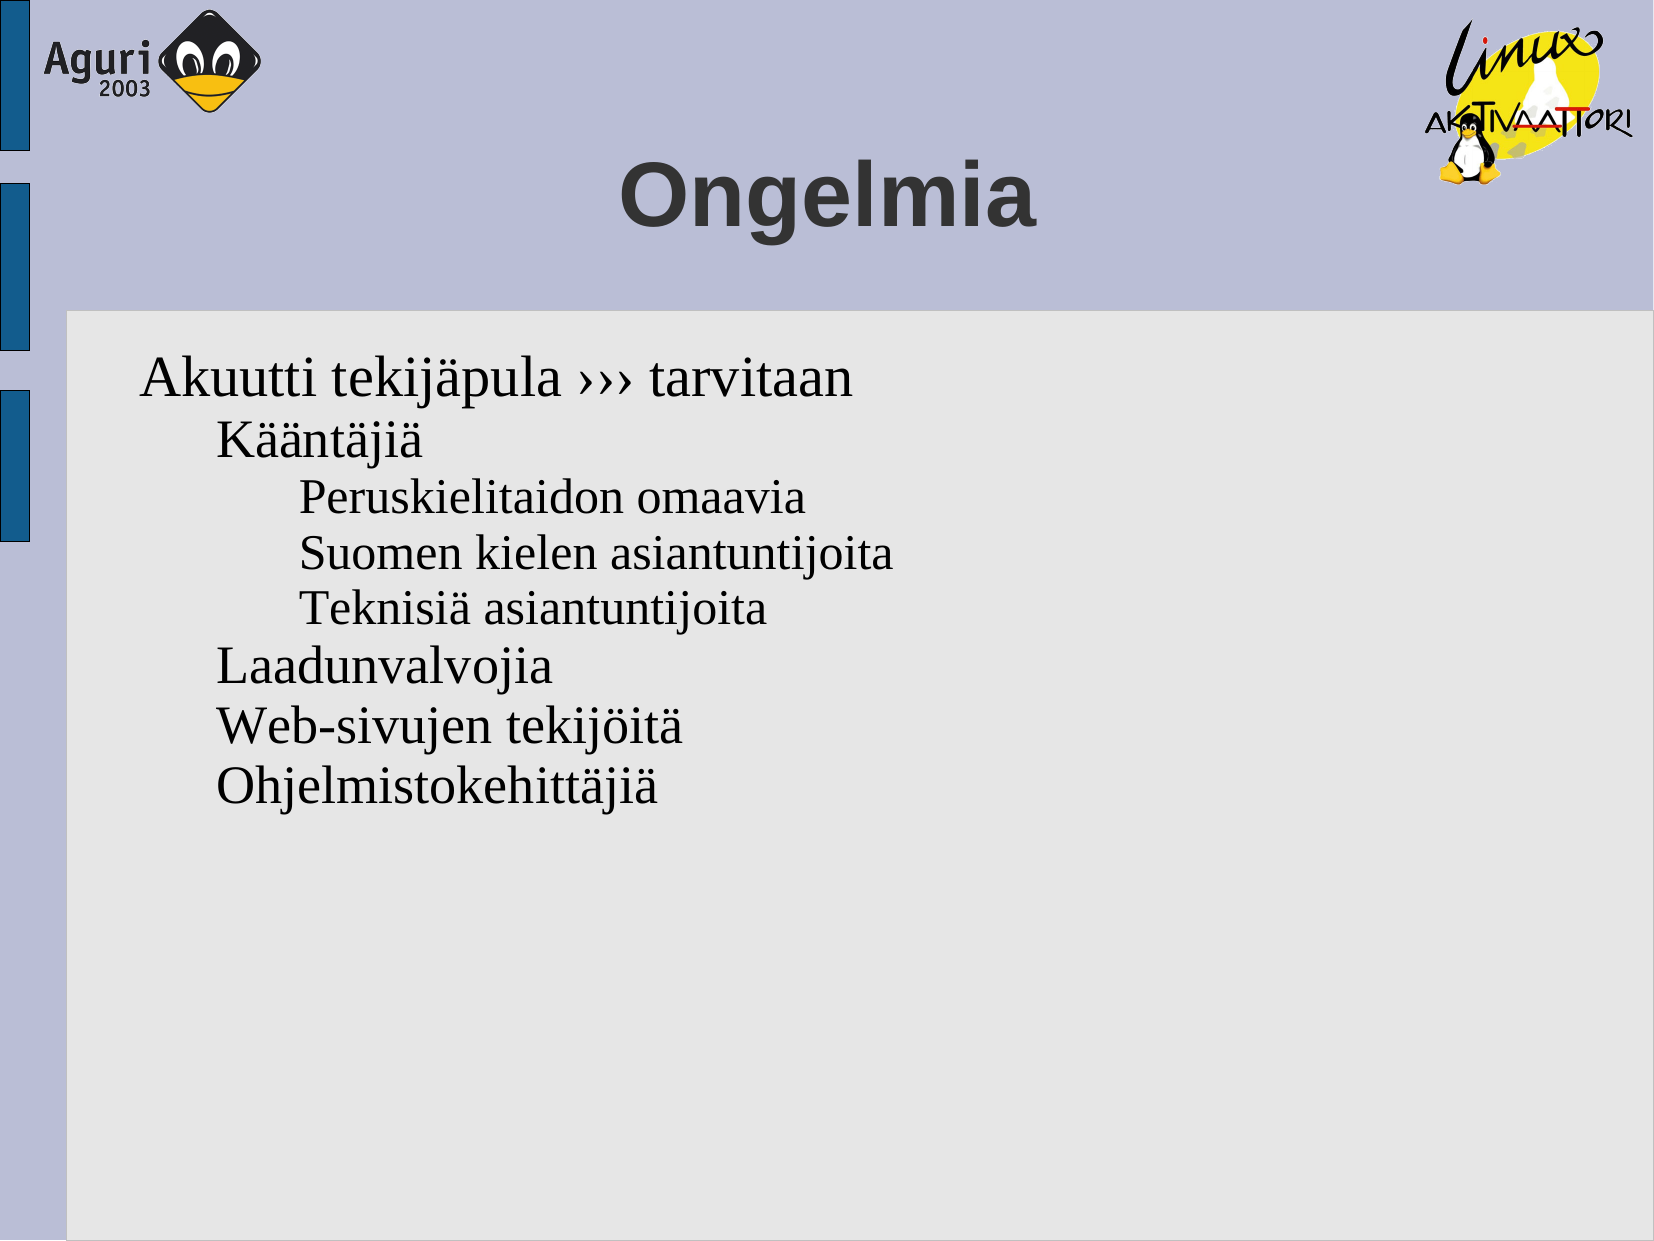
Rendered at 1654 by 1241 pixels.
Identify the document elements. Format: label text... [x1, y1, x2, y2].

list Akuutti tekijäpula ››› tarvitaan Kääntäjiä Peruskielitaidon omaavia Suomen kielen asiantuntijoita Teknisiä asiantuntijoita Laadunvalvojia Web-sivujen tekijöitä Ohjelmistokehittäjiä [121, 344, 1534, 1127]
title Ongelmia [121, 91, 1534, 299]
picture [1417, 12, 1640, 190]
picture [39, 9, 265, 113]
